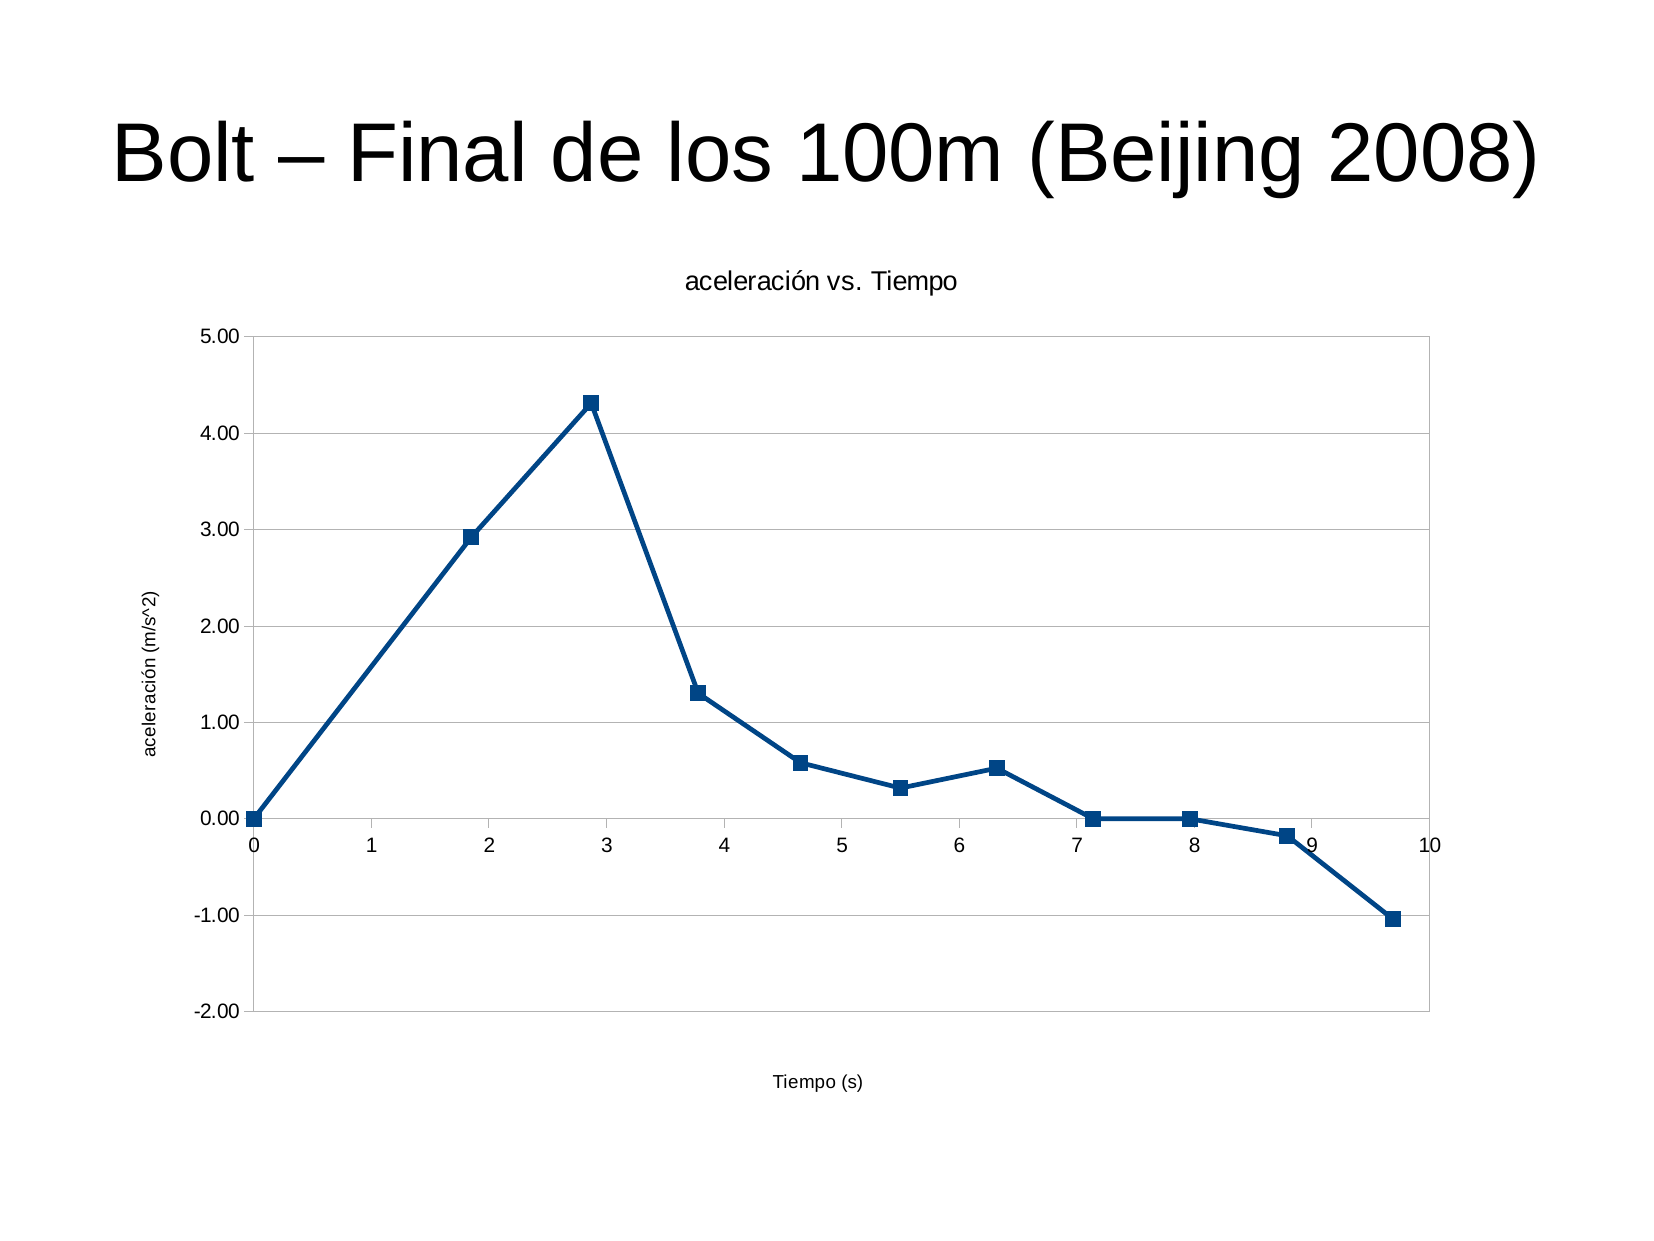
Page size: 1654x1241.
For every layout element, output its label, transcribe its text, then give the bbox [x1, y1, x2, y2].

chart [118, 231, 1524, 1158]
title Bolt – Final de los 100m (Beijing 2008) [82, 49, 1571, 257]
